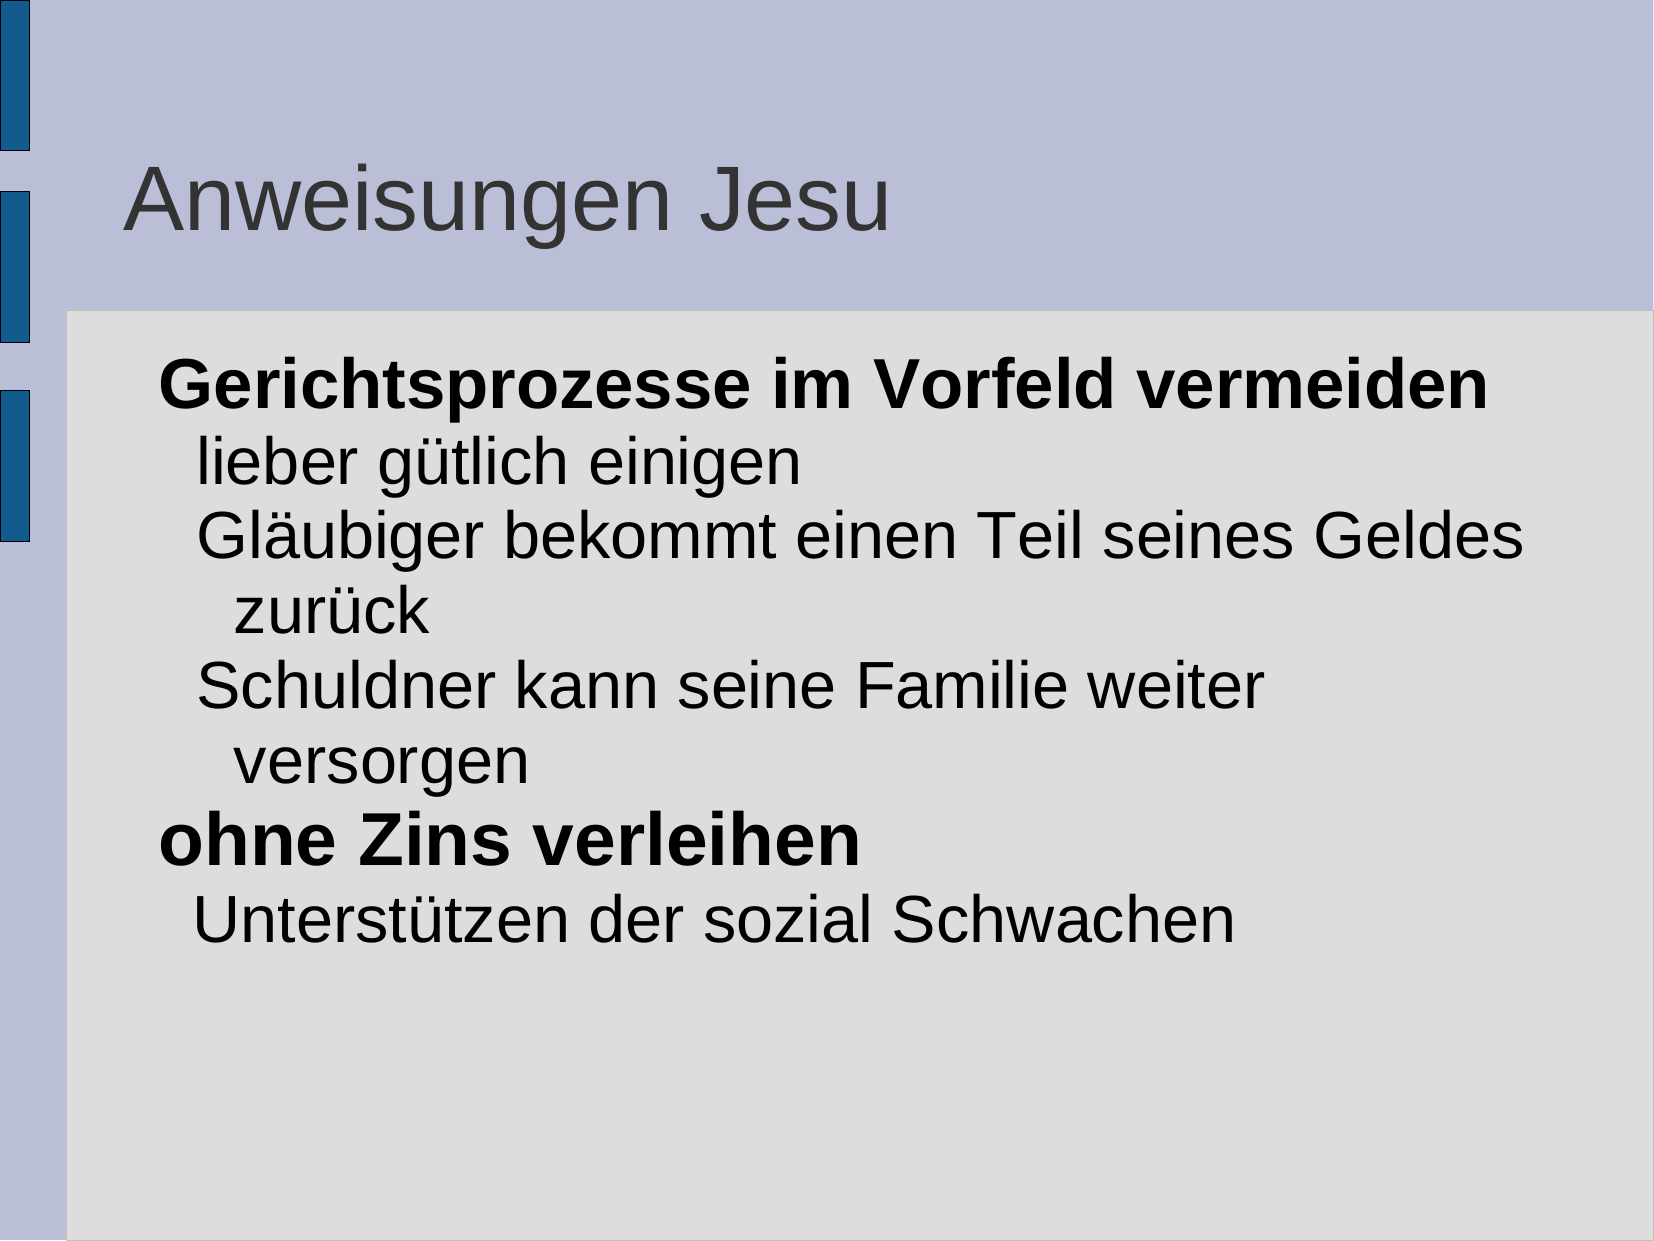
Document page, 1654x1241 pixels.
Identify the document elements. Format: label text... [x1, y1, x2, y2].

list Gerichtsprozesse im Vorfeld vermeiden lieber gütlich einigen Gläubiger bekommt einen Teil seines Geldes zurück Schuldner kann seine Familie weiter versorgen ohne Zins verleihen Unterstützen der sozial Schwachen [121, 344, 1534, 1112]
title Anweisungen Jesu [123, 102, 1536, 296]
